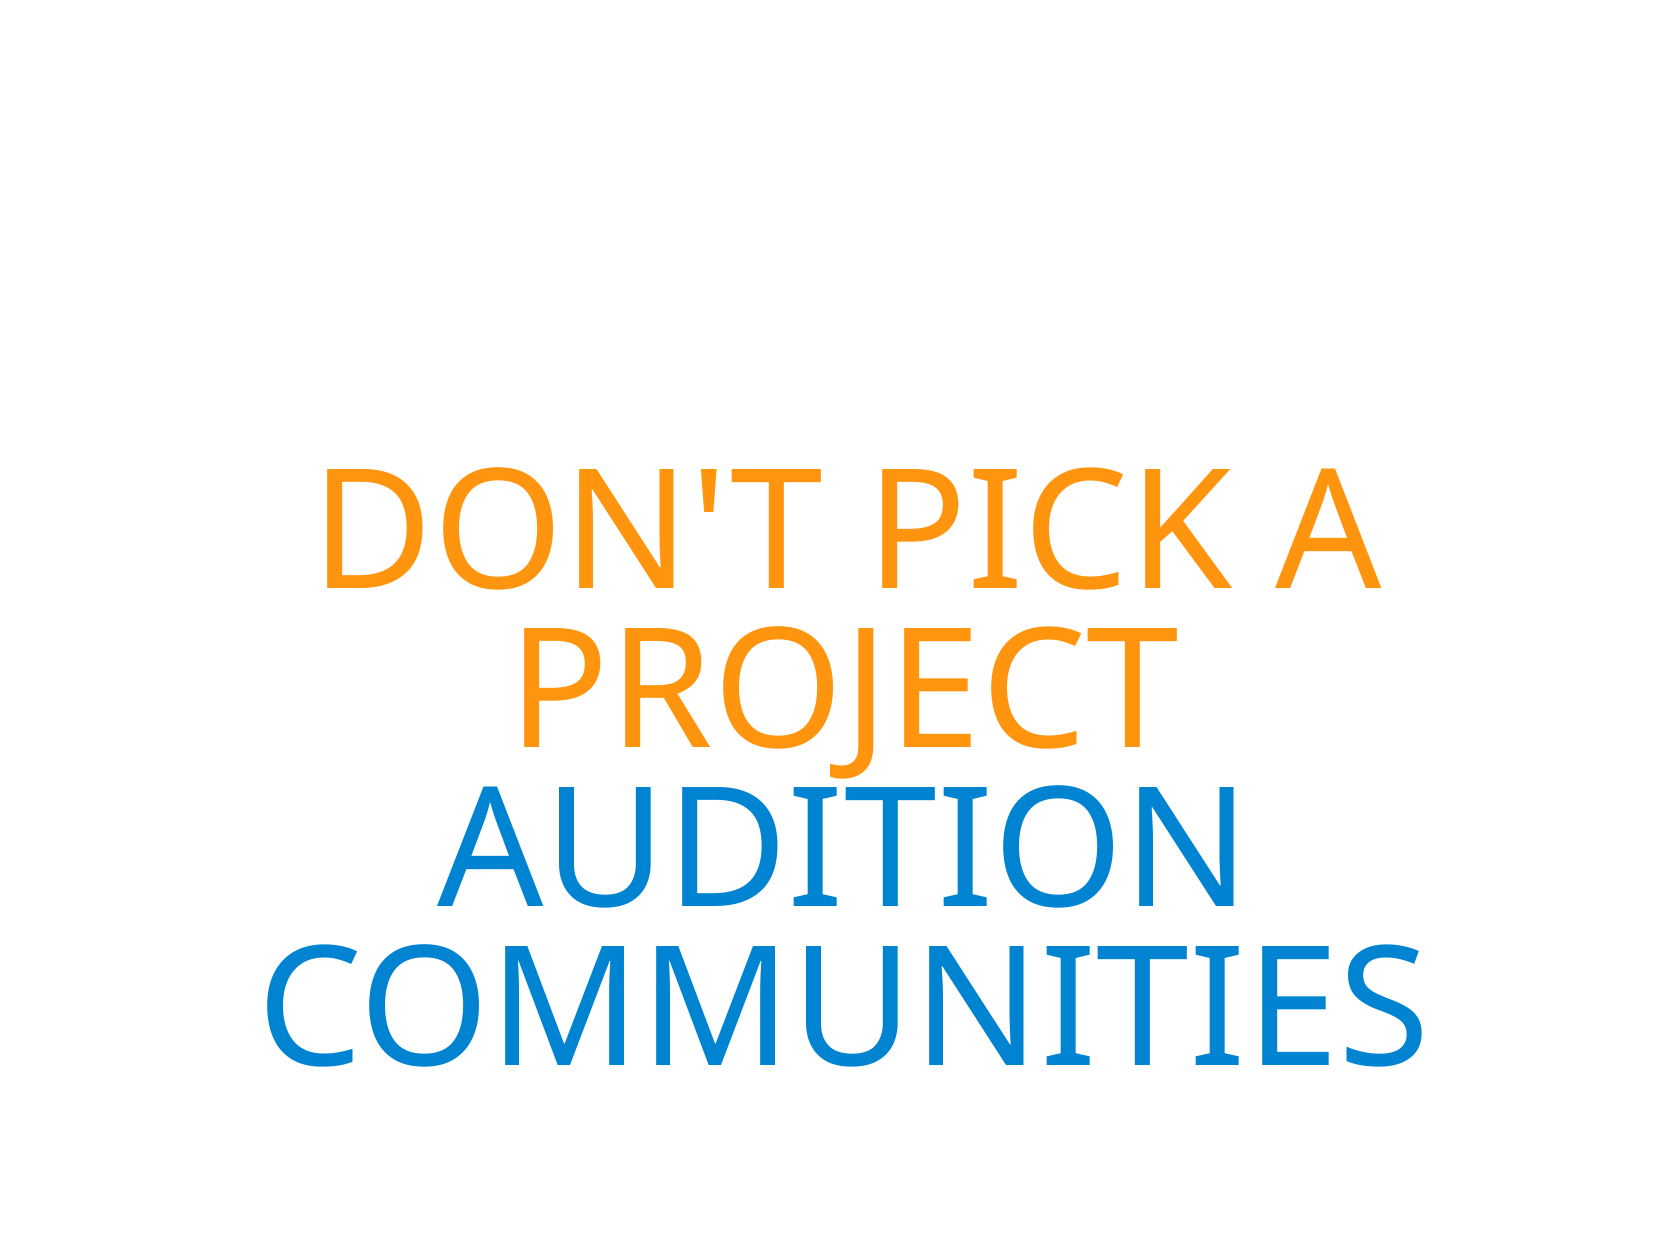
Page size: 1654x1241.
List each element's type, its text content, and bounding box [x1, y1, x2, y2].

list DON'T PICK A PROJECT AUDITION COMMUNITIES [0, 461, 1636, 1175]
